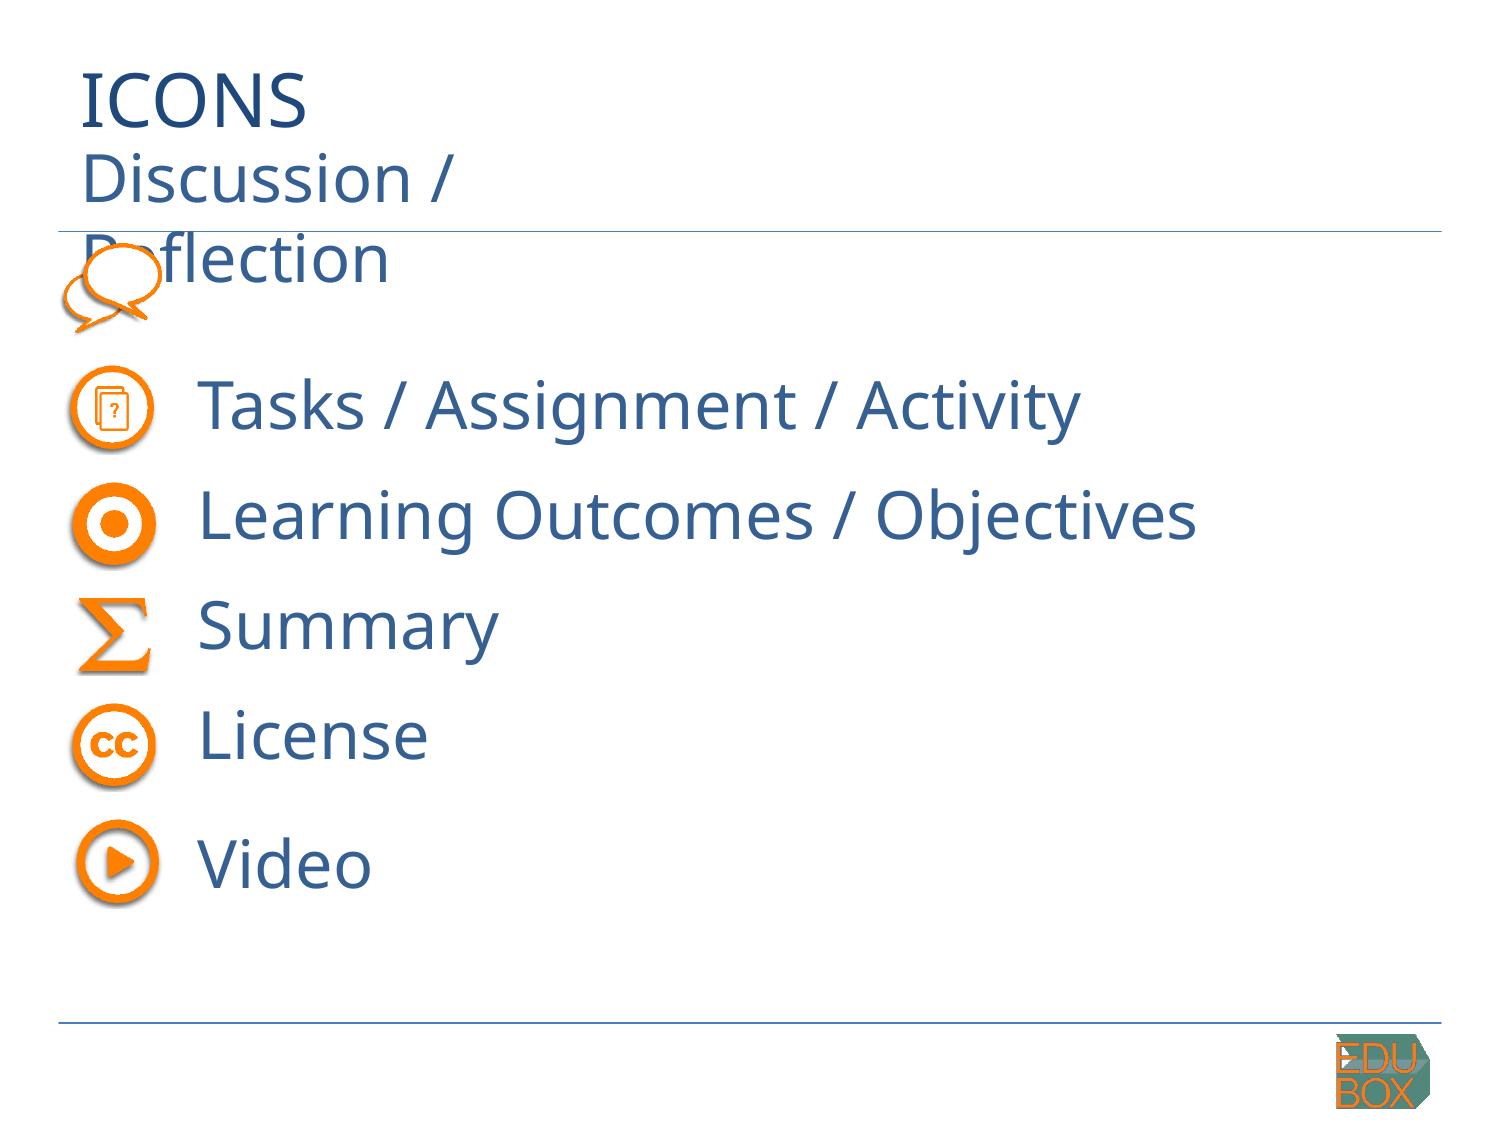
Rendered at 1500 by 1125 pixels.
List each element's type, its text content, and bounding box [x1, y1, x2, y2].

picture [1328, 1028, 1437, 1114]
picture [66, 476, 162, 571]
text_box Tasks / Assignment / Activity [183, 355, 1349, 449]
text_box Video [183, 814, 1349, 909]
picture [70, 813, 165, 909]
text_box License [183, 685, 1349, 780]
list Discussion / Reflection [183, 244, 1349, 339]
text_box Summary [183, 575, 1349, 670]
text_box Learning Outcomes / Objectives [183, 465, 1349, 559]
picture [64, 359, 160, 455]
picture [58, 243, 162, 339]
picture [66, 697, 162, 792]
picture [73, 592, 156, 676]
title ICONS [64, 42, 1040, 153]
